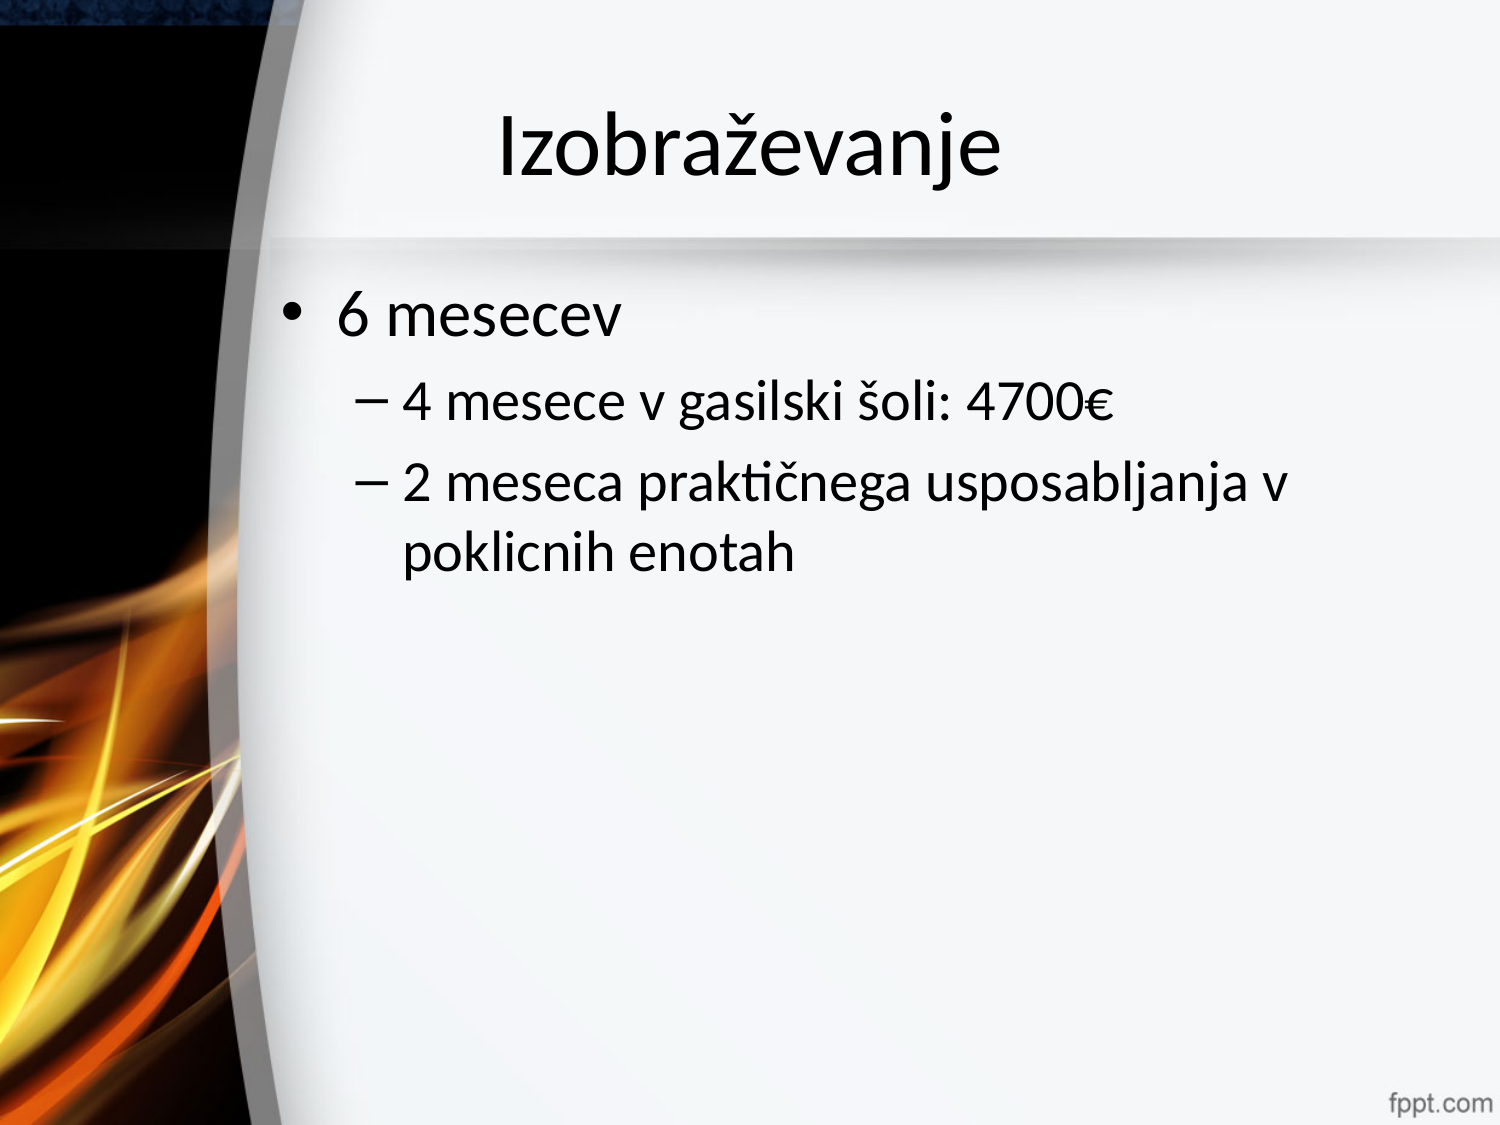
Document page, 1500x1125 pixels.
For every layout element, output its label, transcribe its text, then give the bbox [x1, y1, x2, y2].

list 6 mesecev 4 mesece v gasilski šoli: 4700€ 2 meseca praktičnega usposabljanja v poklicnih enotah [265, 262, 1425, 1005]
picture [0, 0, 1500, 1125]
title Izobraževanje [75, 45, 1425, 233]
